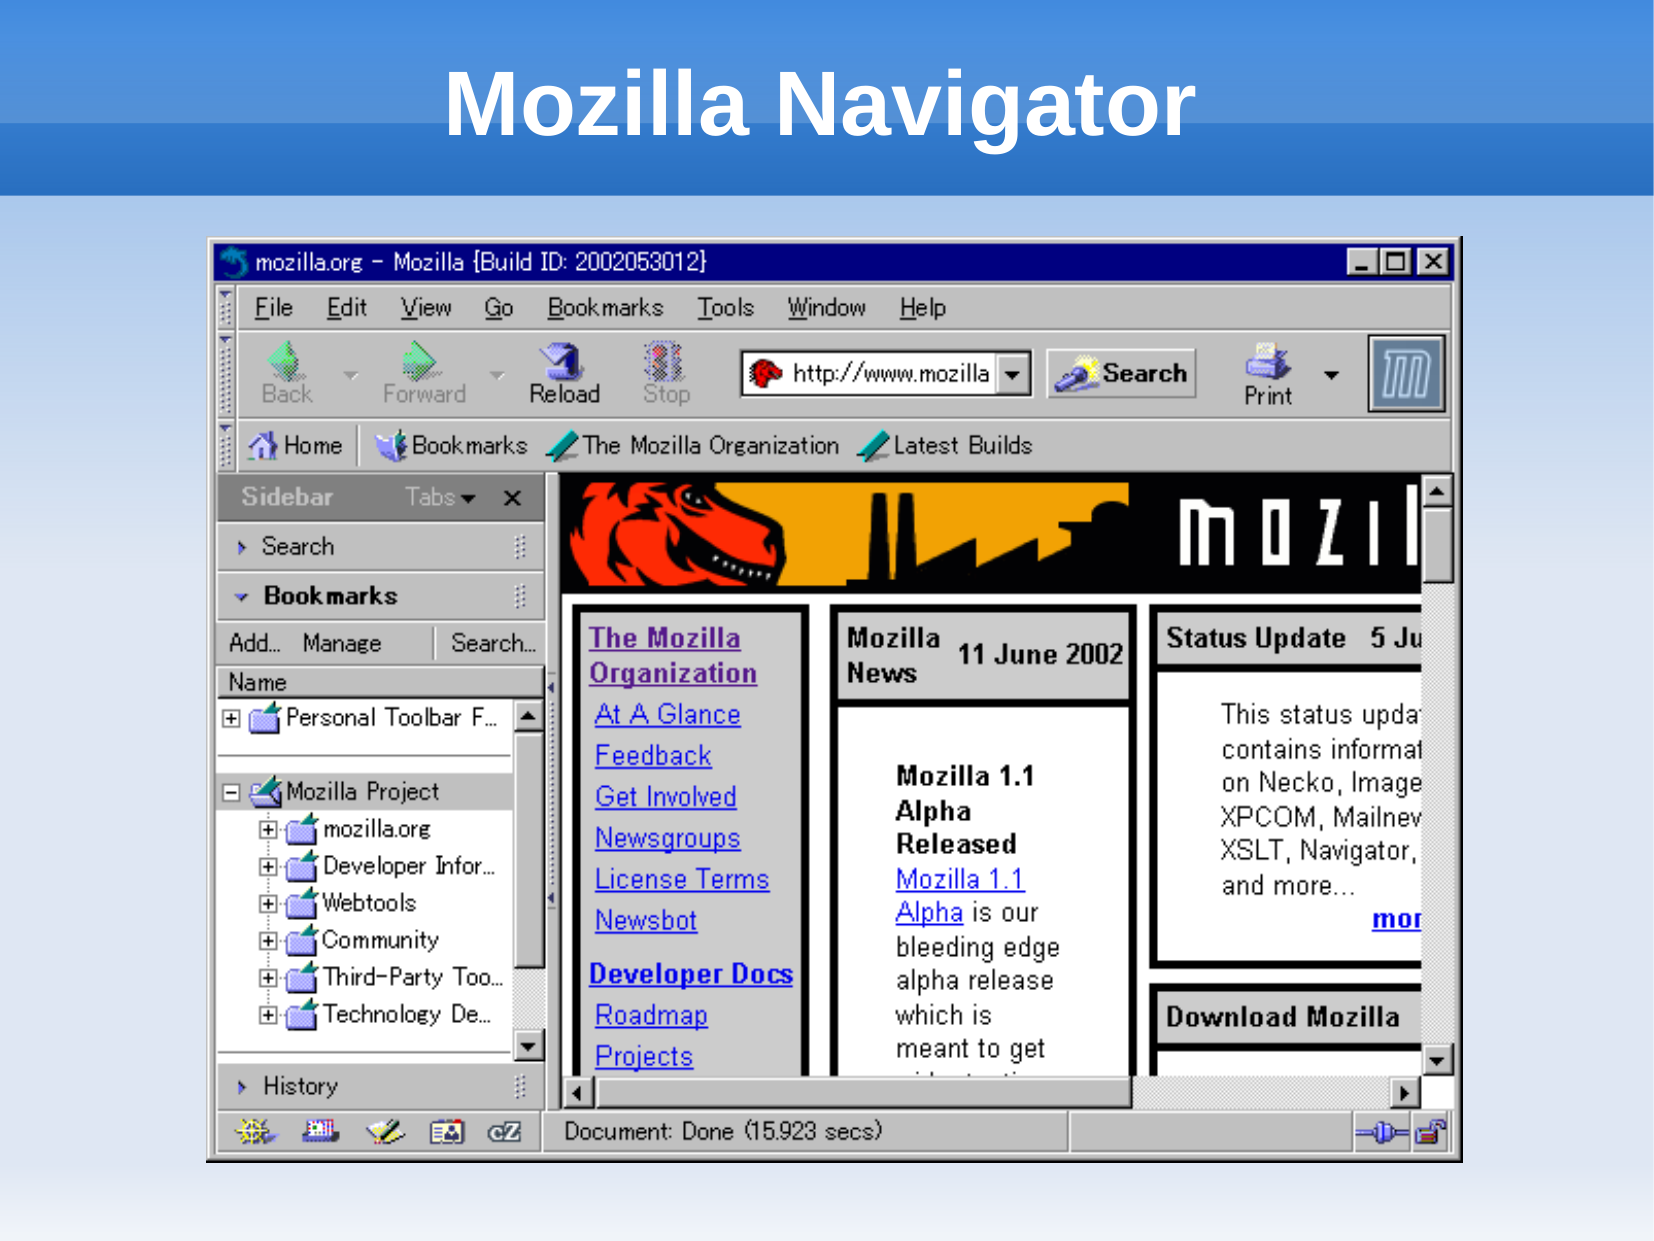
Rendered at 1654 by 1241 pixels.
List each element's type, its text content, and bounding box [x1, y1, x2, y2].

picture [0, 0, 1654, 1241]
title Mozilla Navigator [76, 0, 1565, 208]
